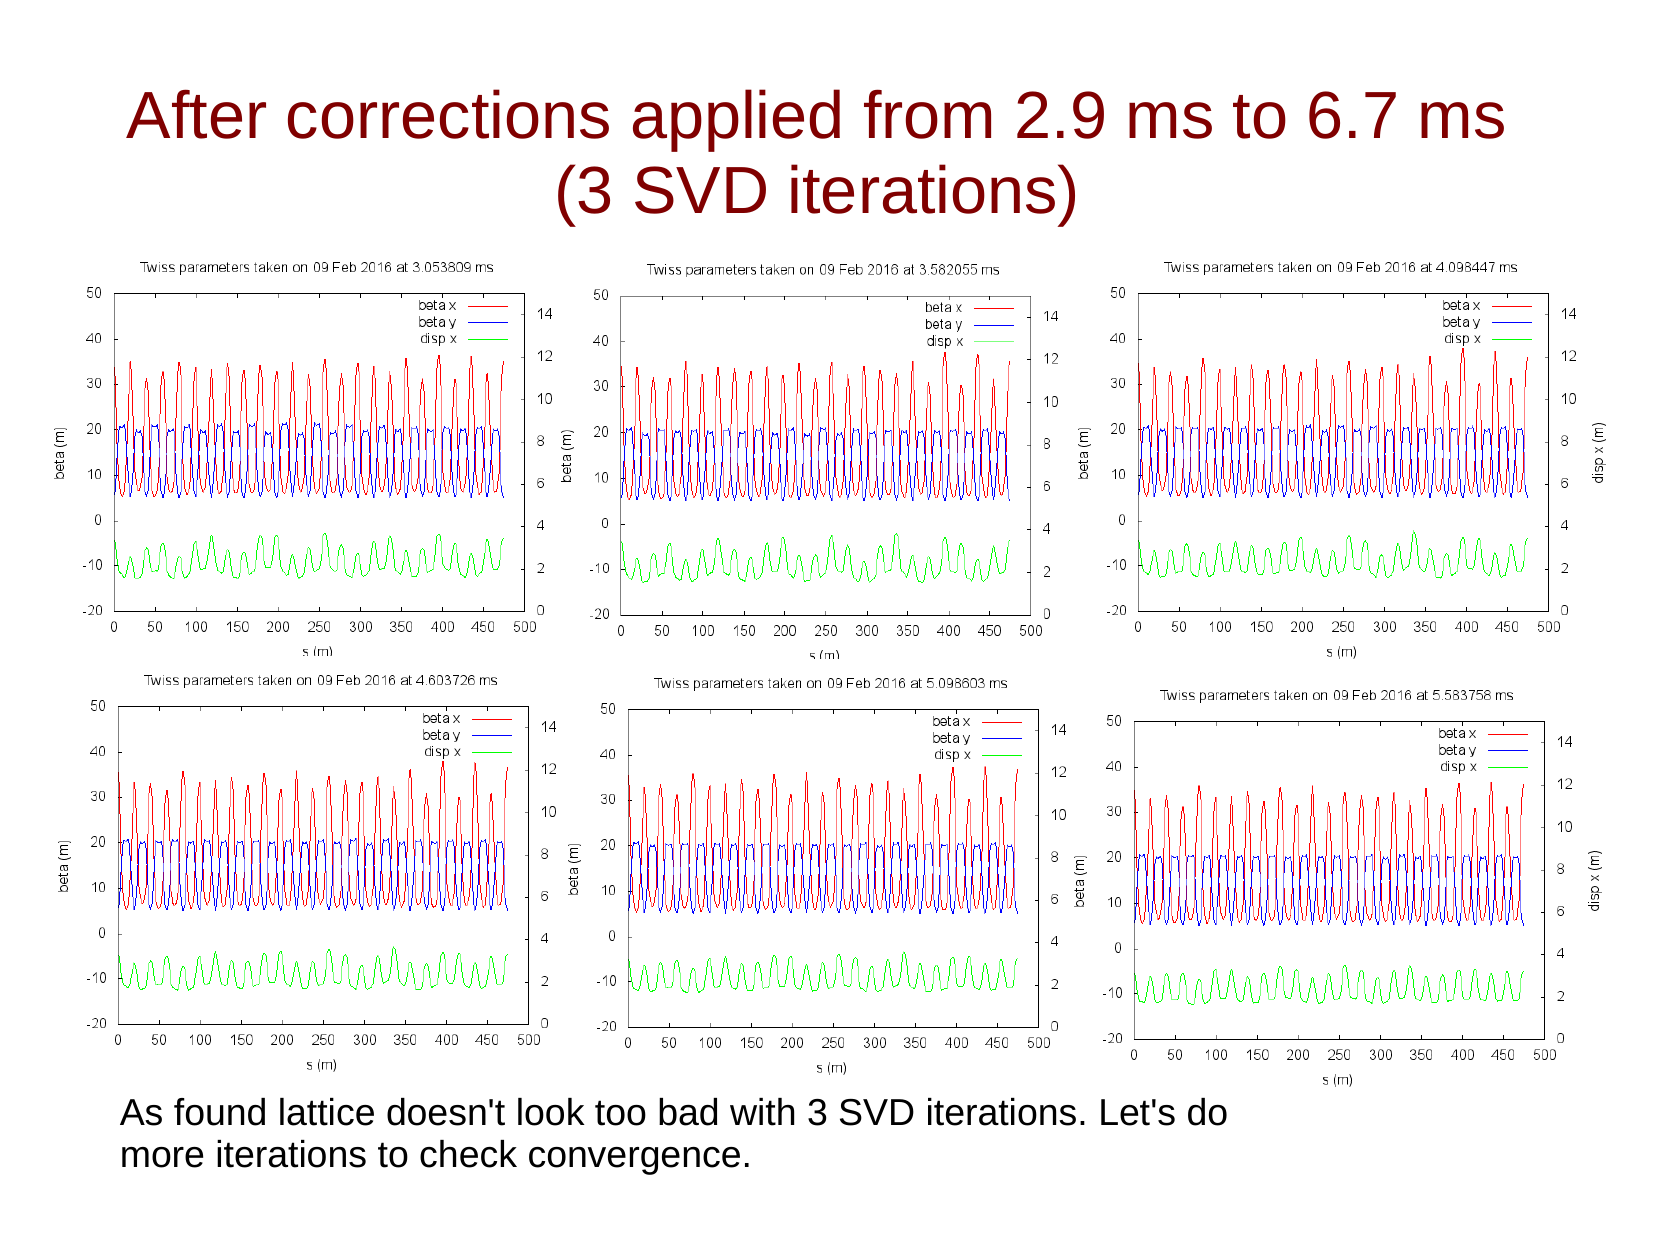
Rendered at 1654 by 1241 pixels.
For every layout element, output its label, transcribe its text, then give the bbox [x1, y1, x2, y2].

text_box As found lattice doesn't look too bad with 3 SVD iterations. Let's do more iterations to check convergence. [105, 1083, 1291, 1183]
picture [48, 243, 1636, 1092]
title After corrections applied from 2.9 ms to 6.7 ms (3 SVD iterations) [82, 49, 1571, 245]
